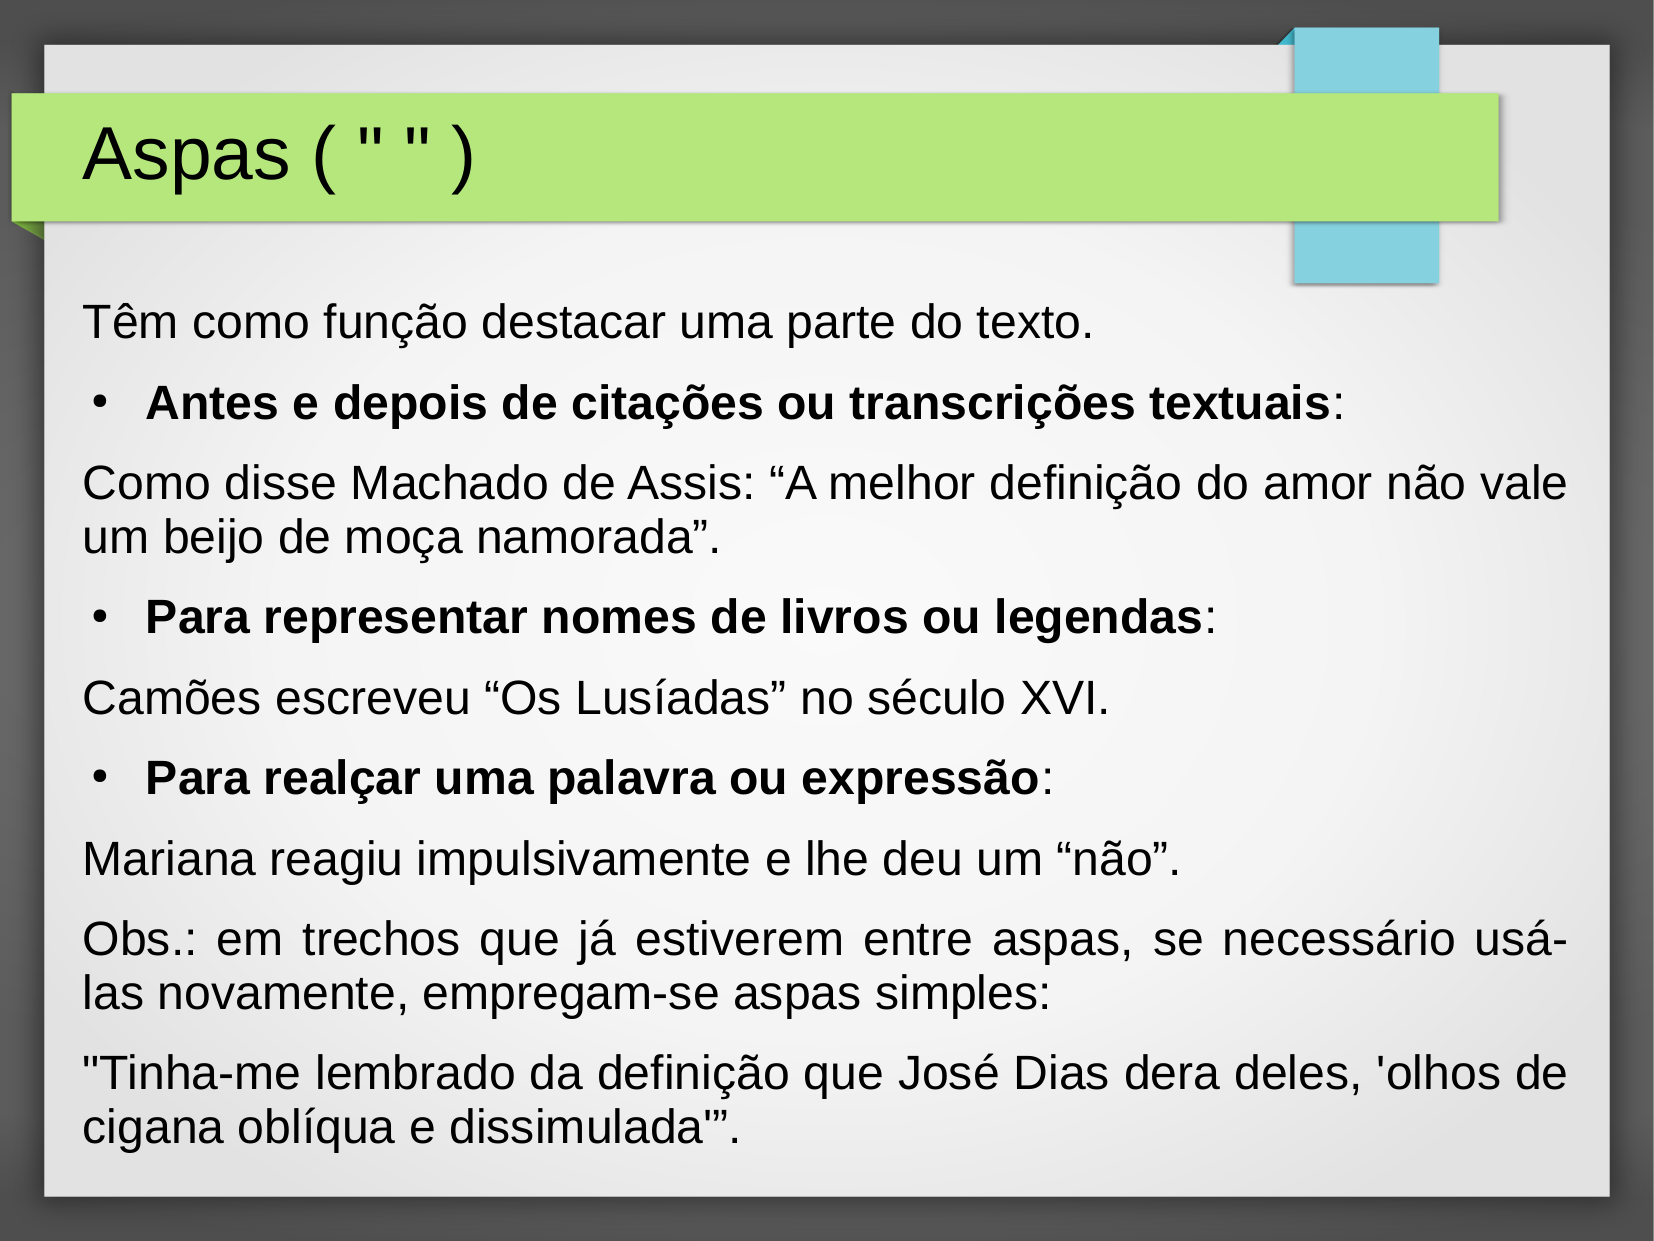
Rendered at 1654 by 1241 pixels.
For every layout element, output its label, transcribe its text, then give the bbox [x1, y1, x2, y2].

list Têm como função destacar uma parte do texto. Antes e depois de citações ou transcrições textuais: Como disse Machado de Assis: “A melhor definição do amor não vale um beijo de moça namorada”. Para representar nomes de livros ou legendas: Camões escreveu “Os Lusíadas” no século XVI. Para realçar uma palavra ou expressão: Mariana reagiu impulsivamente e lhe deu um “não”. Obs.: em trechos que já estiverem entre aspas, se necessário usá-las novamente, empregam-se aspas simples: "Tinha-me lembrado da definição que José Dias dera deles, 'olhos de cigana oblíqua e dissimulada'”. [82, 295, 1571, 1158]
title Aspas ( " " ) [82, 94, 1264, 213]
picture [0, 0, 1654, 1241]
